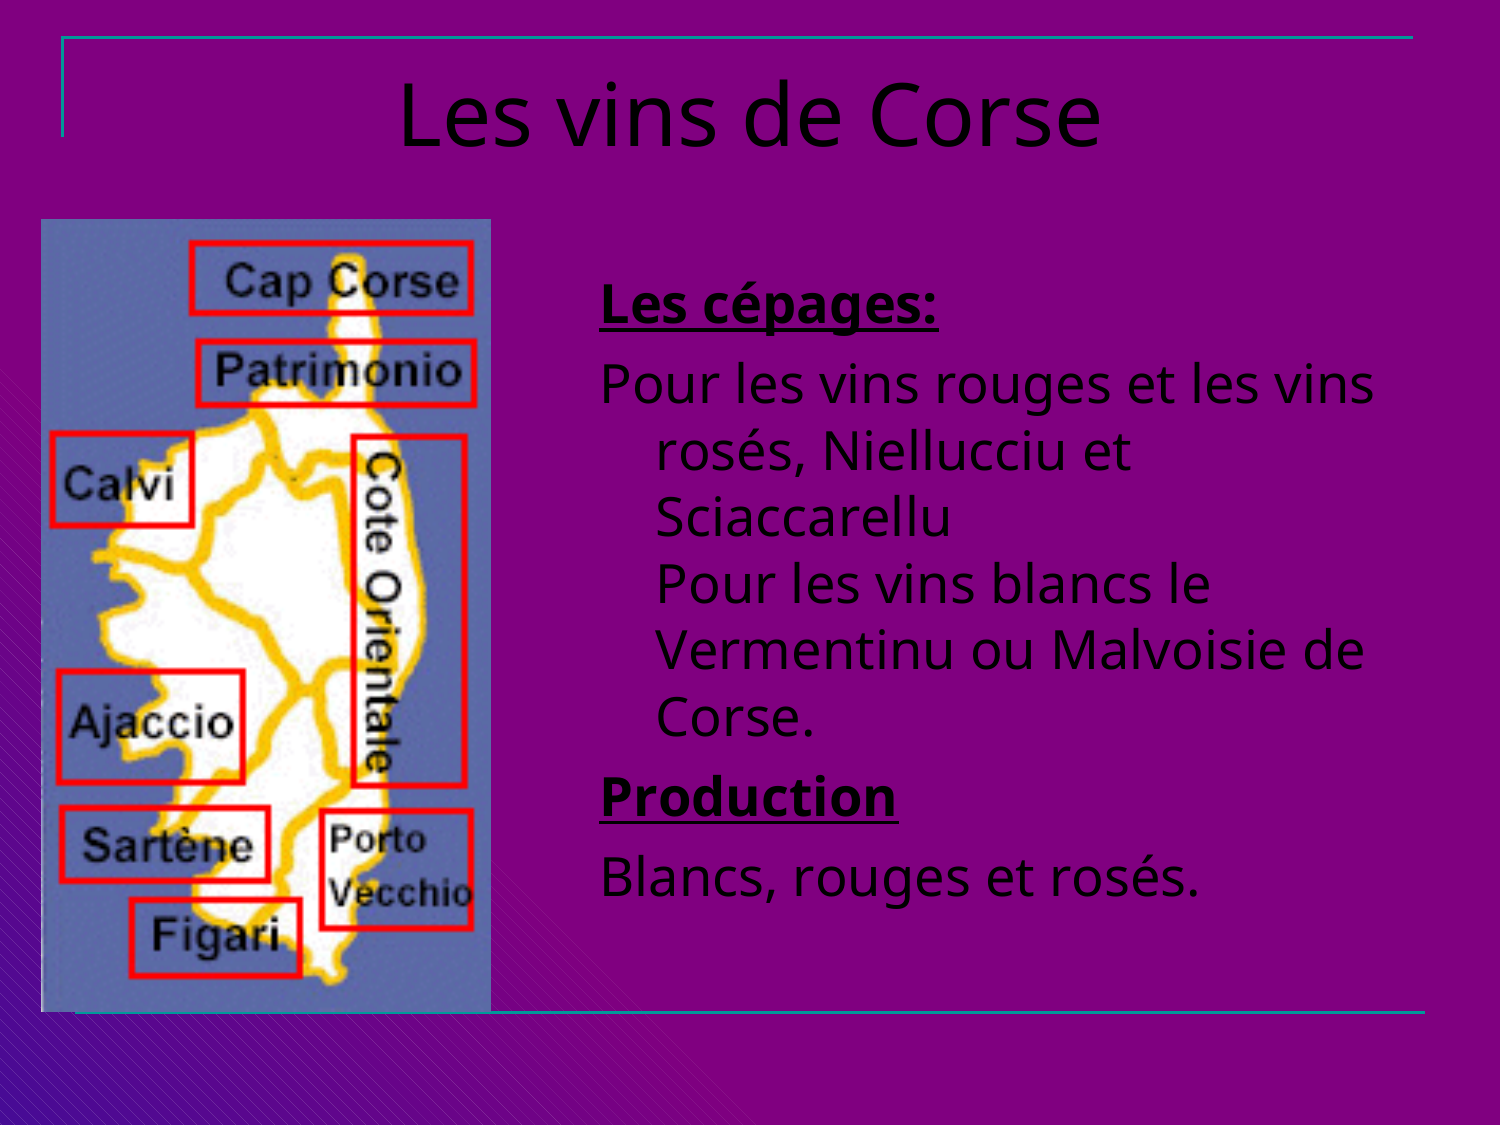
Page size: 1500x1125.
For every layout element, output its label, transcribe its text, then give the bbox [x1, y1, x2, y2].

list Les cépages: Pour les vins rouges et les vins rosés, Niellucciu et Sciaccarellu Pour les vins blancs le Vermentinu ou Malvoisie de Corse. Production Blancs, rouges et rosés. [584, 262, 1426, 1006]
picture [41, 219, 491, 1012]
title Les vins de Corse [75, 45, 1426, 233]
